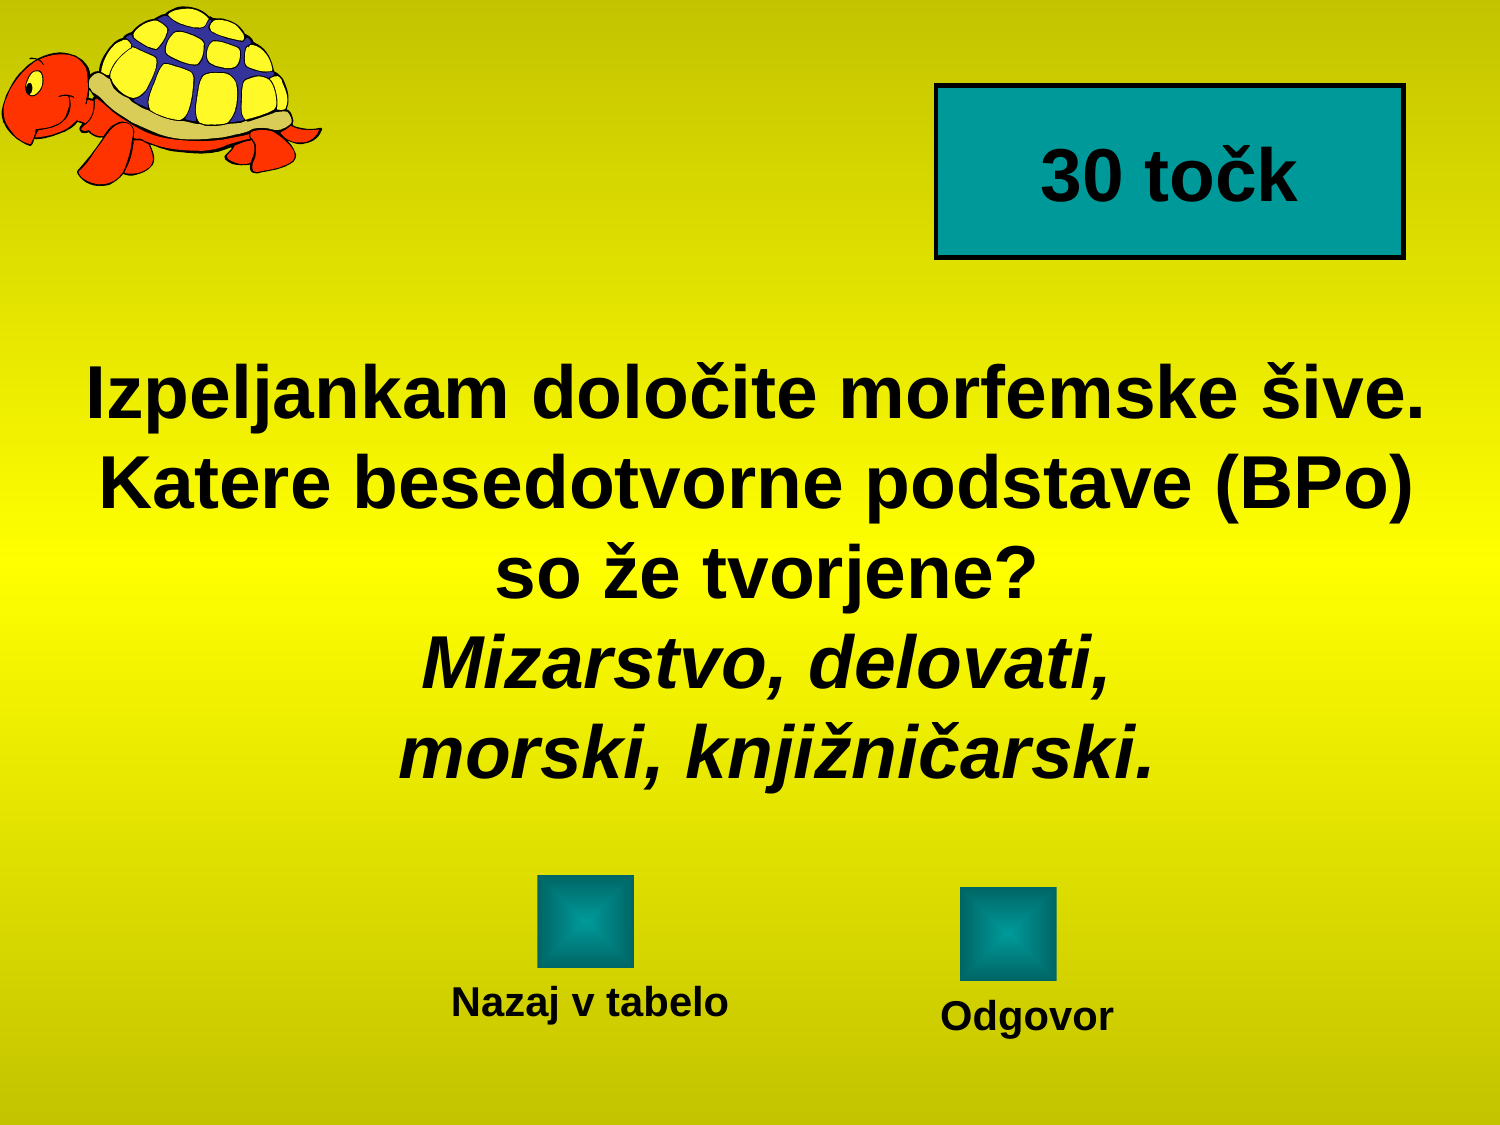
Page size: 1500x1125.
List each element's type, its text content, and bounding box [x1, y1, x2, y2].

text_box [960, 887, 1057, 981]
text_box [537, 875, 634, 968]
title Izpeljankam določite morfemske šive. Katere besedotvorne podstave (BPo) so že tvorjene? Mizarstvo, delovati, morski, knjižničarski. [34, 303, 1500, 924]
text_box Nazaj v tabelo [416, 967, 764, 1033]
text_box 30 točk [935, 85, 1404, 258]
text_box Odgovor [882, 981, 1173, 1047]
